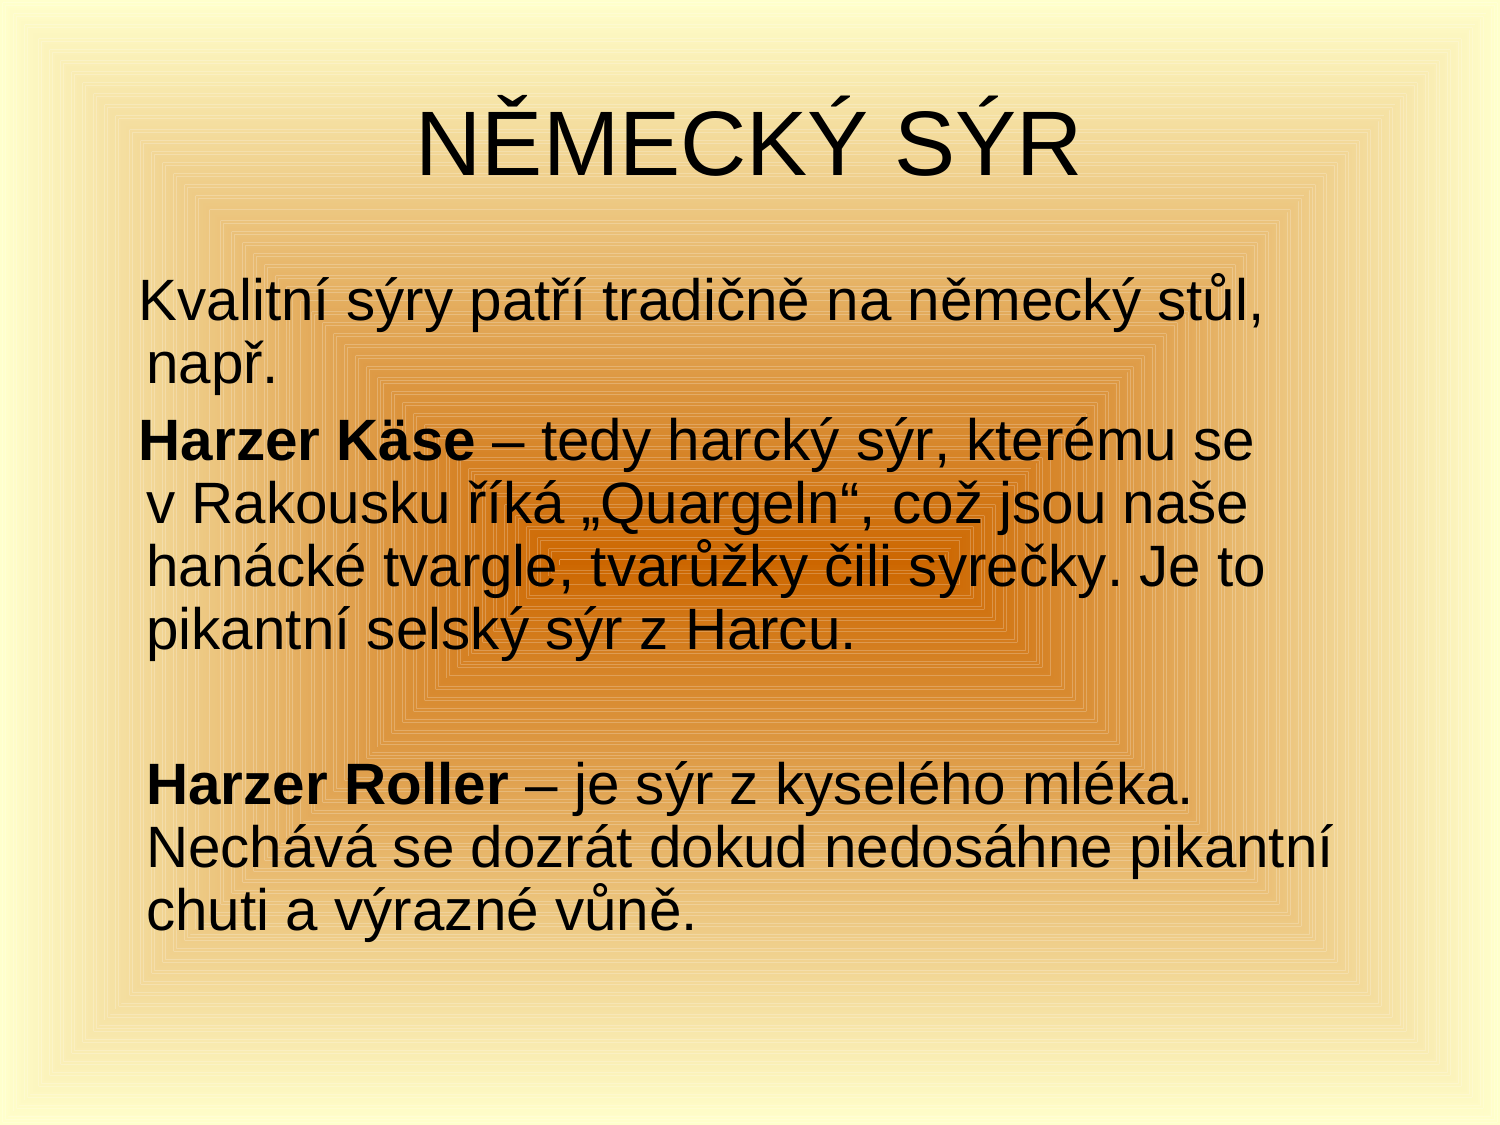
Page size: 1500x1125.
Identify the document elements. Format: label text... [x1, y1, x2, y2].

title NĚMECKÝ SÝR [75, 45, 1426, 233]
list Kvalitní sýry patří tradičně na německý stůl, např. Harzer Käse – tedy harcký sýr, kterému se v Rakousku říká „Quargeln“, což jsou naše hanácké tvargle, tvarůžky čili syrečky. Je to pikantní selský sýr z Harcu. Harzer Roller – je sýr z kyselého mléka. Nechává se dozrát dokud nedosáhne pikantní chuti a výrazné vůně. [75, 262, 1426, 1071]
